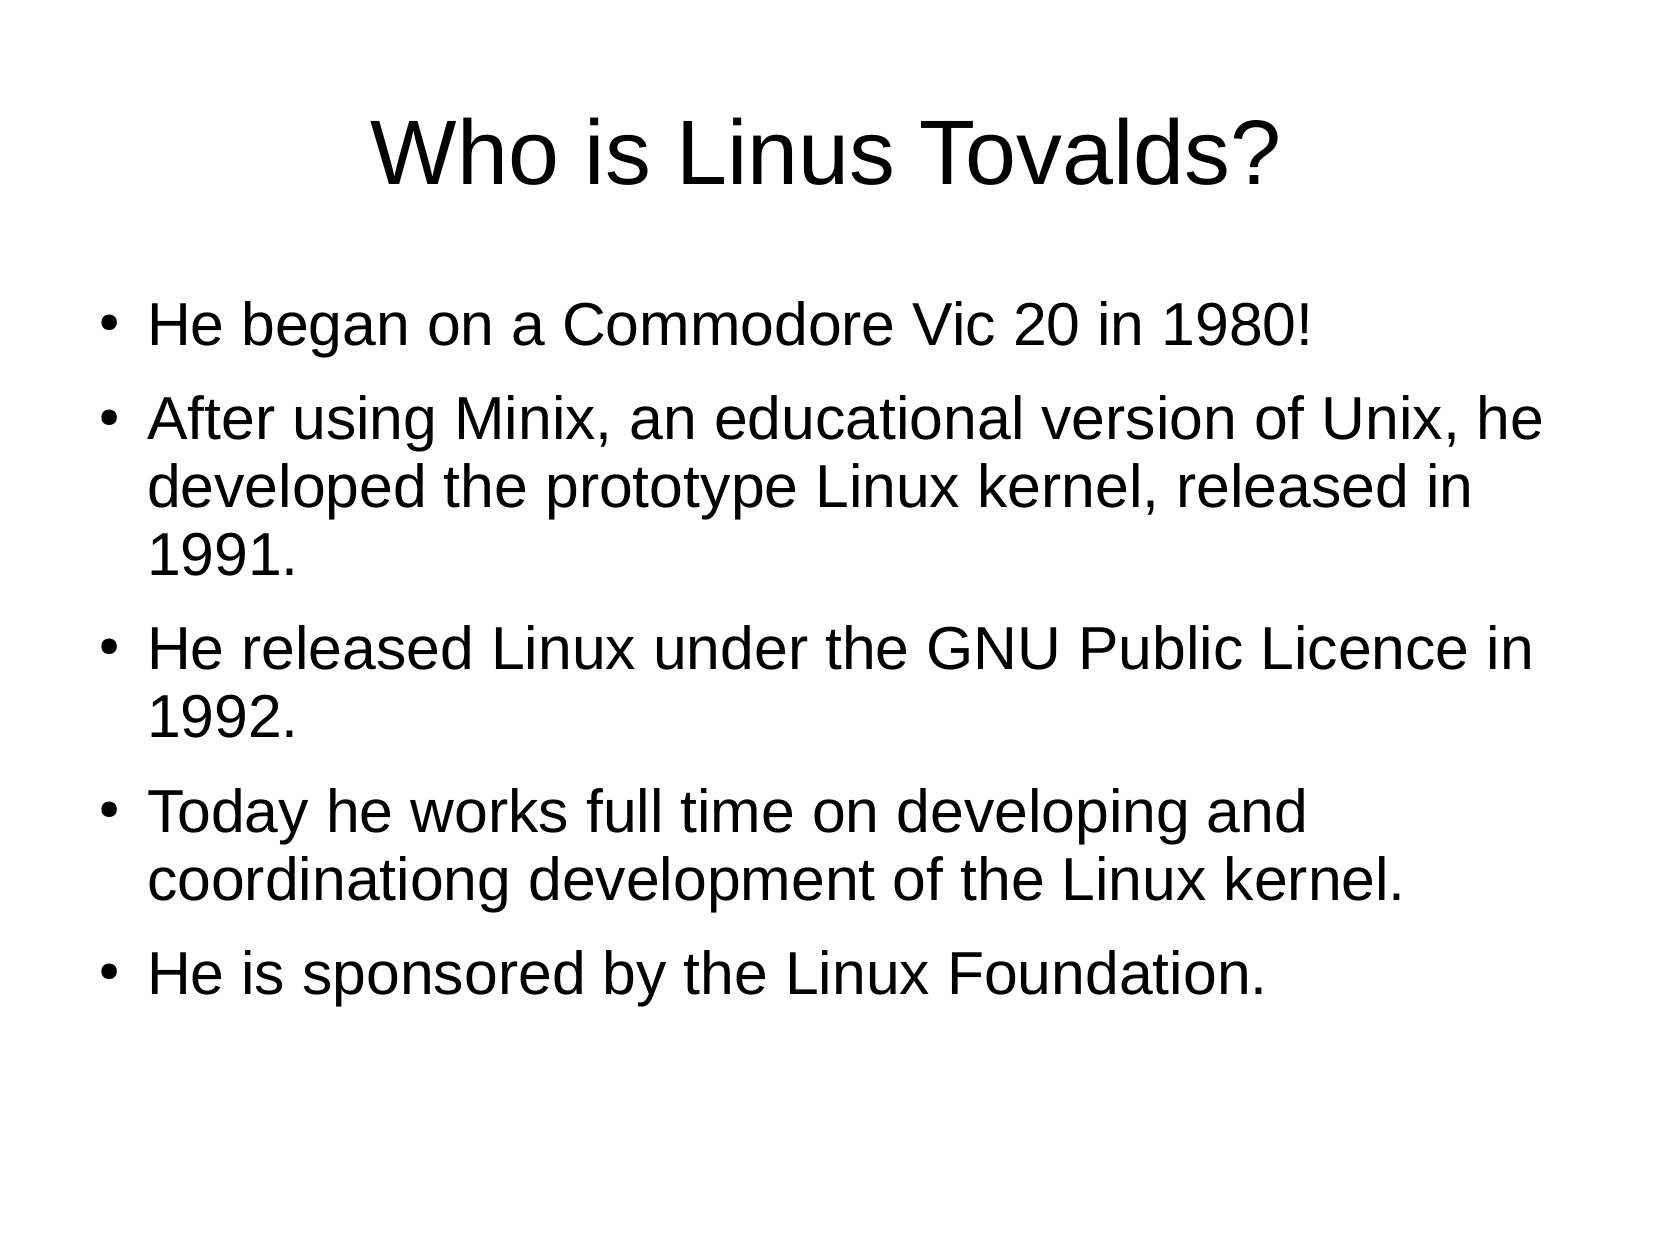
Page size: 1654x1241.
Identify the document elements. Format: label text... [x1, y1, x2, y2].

title Who is Linus Tovalds? [82, 49, 1571, 257]
list He began on a Commodore Vic 20 in 1980! After using Minix, an educational version of Unix, he developed the prototype Linux kernel, released in 1991. He released Linux under the GNU Public Licence in 1992. Today he works full time on developing and coordinationg development of the Linux kernel. He is sponsored by the Linux Foundation. [82, 290, 1571, 1010]
